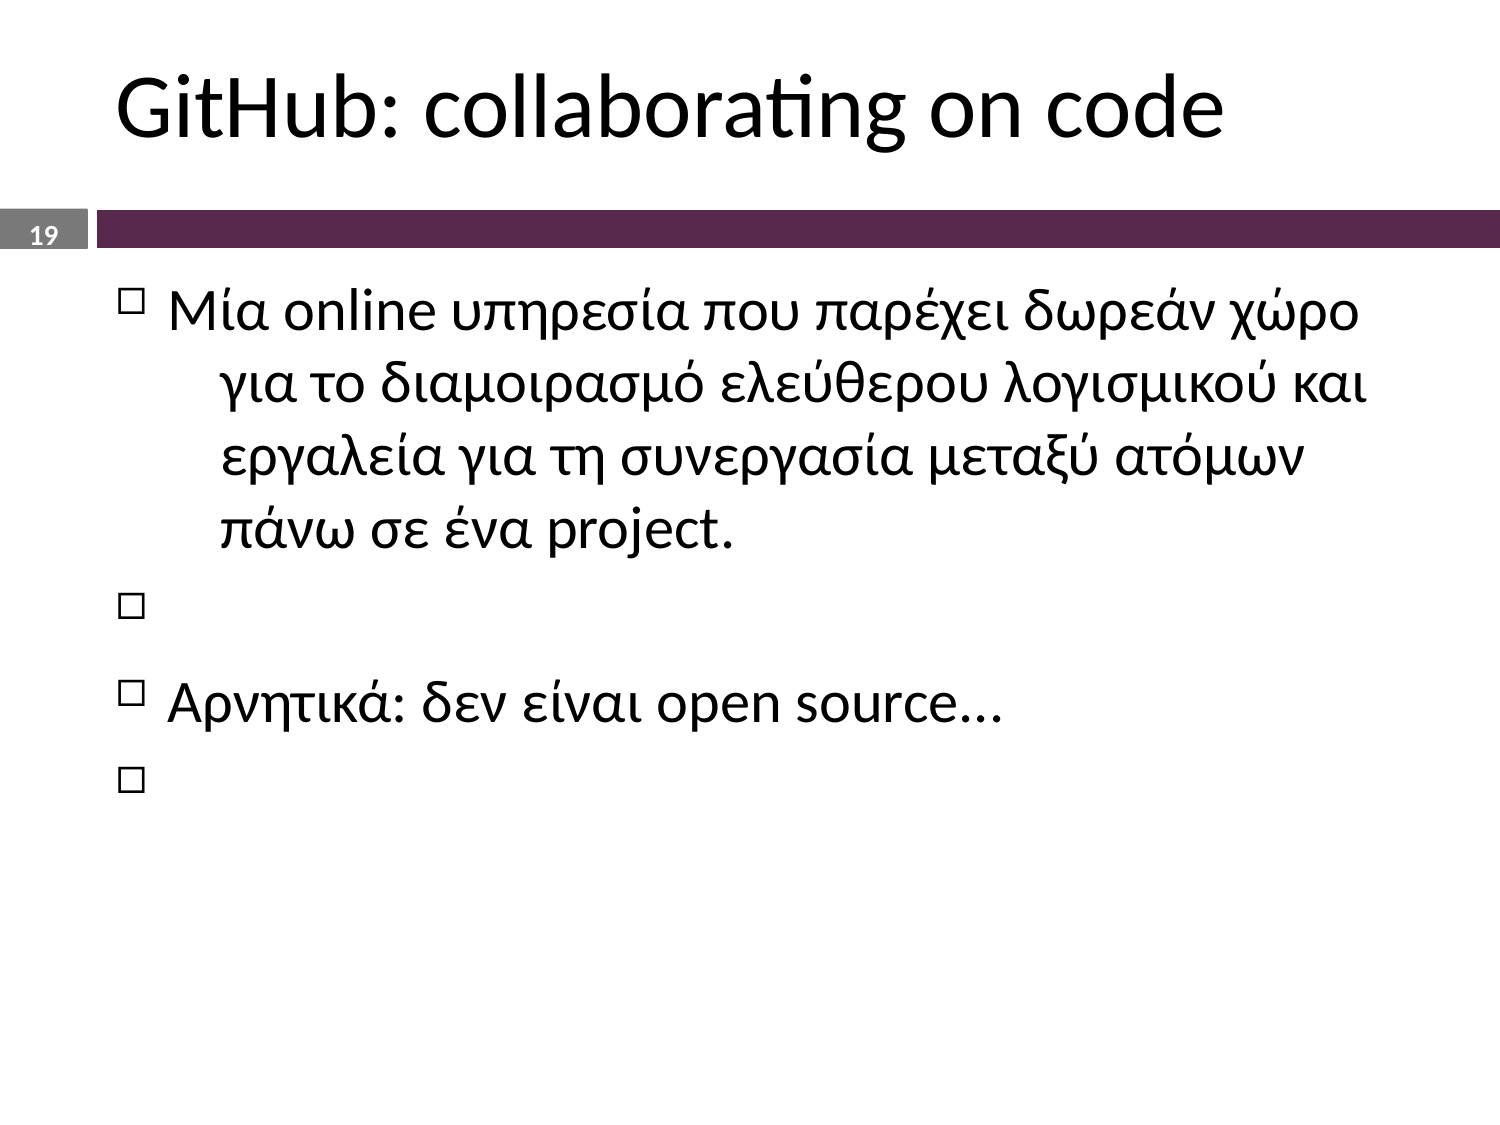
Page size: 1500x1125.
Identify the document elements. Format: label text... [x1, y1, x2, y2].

title GitHub: collaborating on code [100, 19, 1438, 182]
list Μία online υπηρεσία που παρέχει δωρεάν χώρο για το διαμοιρασμό ελεύθερου λογισμικού και εργαλεία για τη συνεργασία μεταξύ ατόμων πάνω σε ένα project. Αρνητικά: δεν είναι open source... [100, 262, 1438, 1000]
text_box [0, 208, 88, 249]
